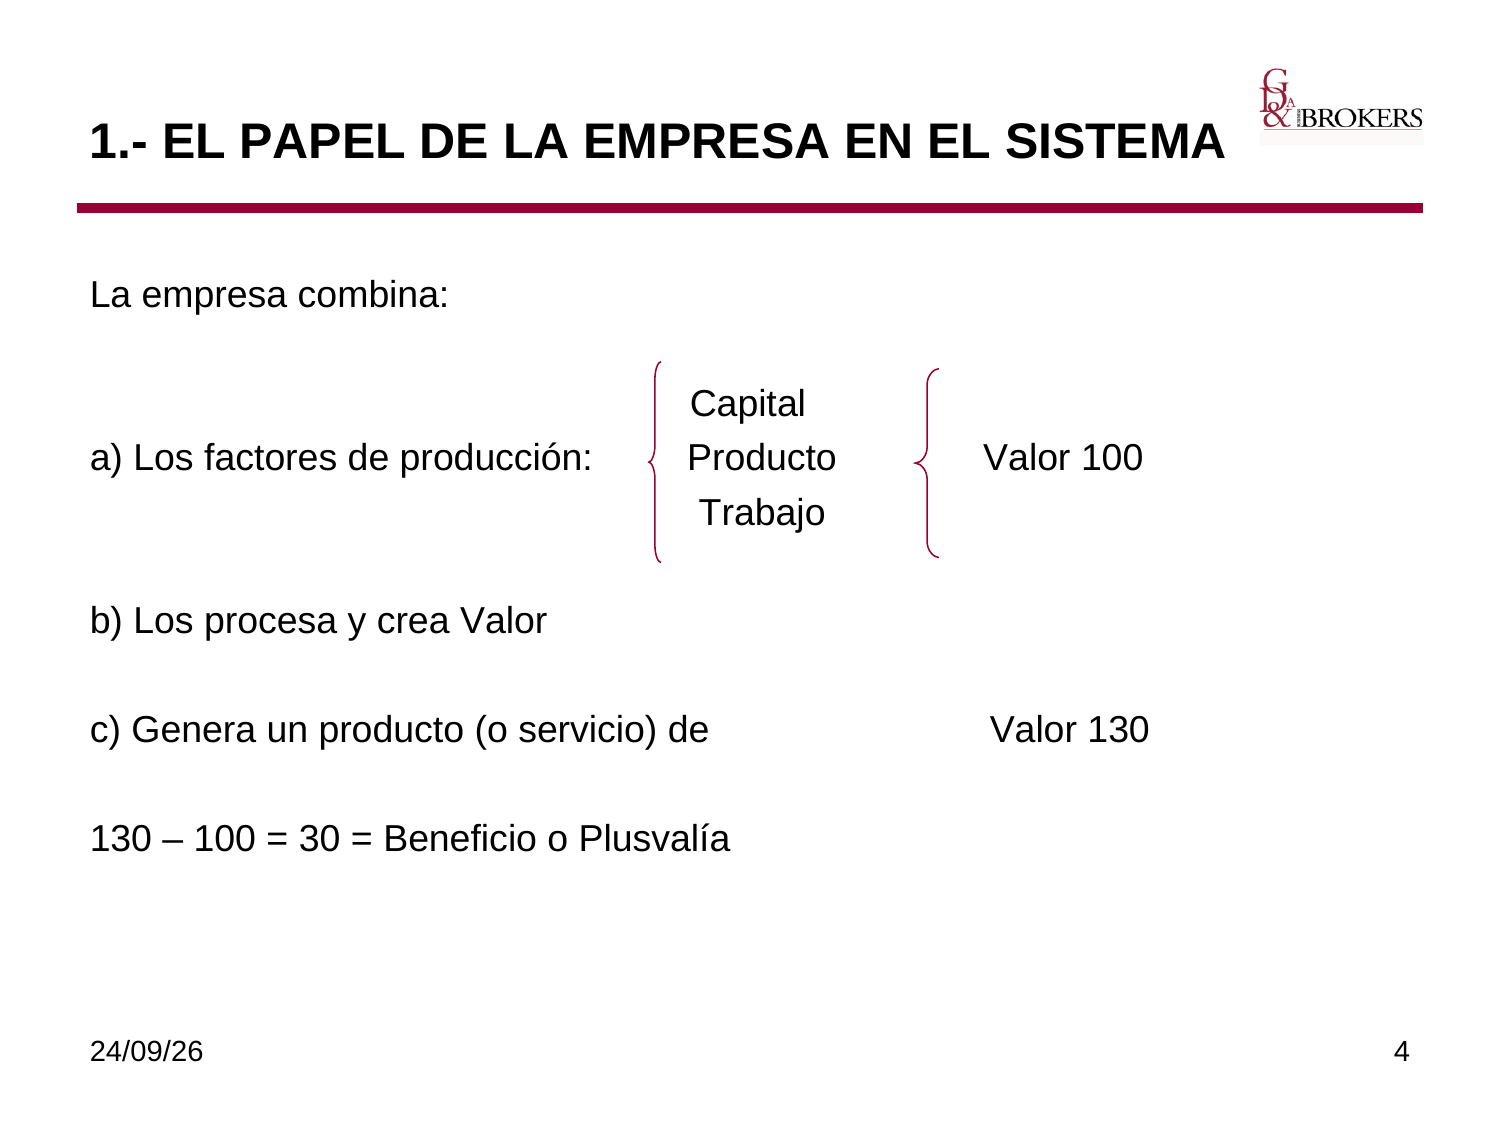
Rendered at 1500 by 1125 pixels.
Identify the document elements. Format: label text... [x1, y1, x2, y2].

list La empresa combina: Capital a) Los factores de producción: Producto Valor 100 Trabajo b) Los procesa y crea Valor c) Genera un producto (o servicio) de Valor 130 130 – 100 = 30 = Beneficio o Plusvalía [75, 262, 1426, 1084]
title 1.- EL PAPEL DE LA EMPRESA EN EL SISTEMA [75, 45, 1426, 233]
